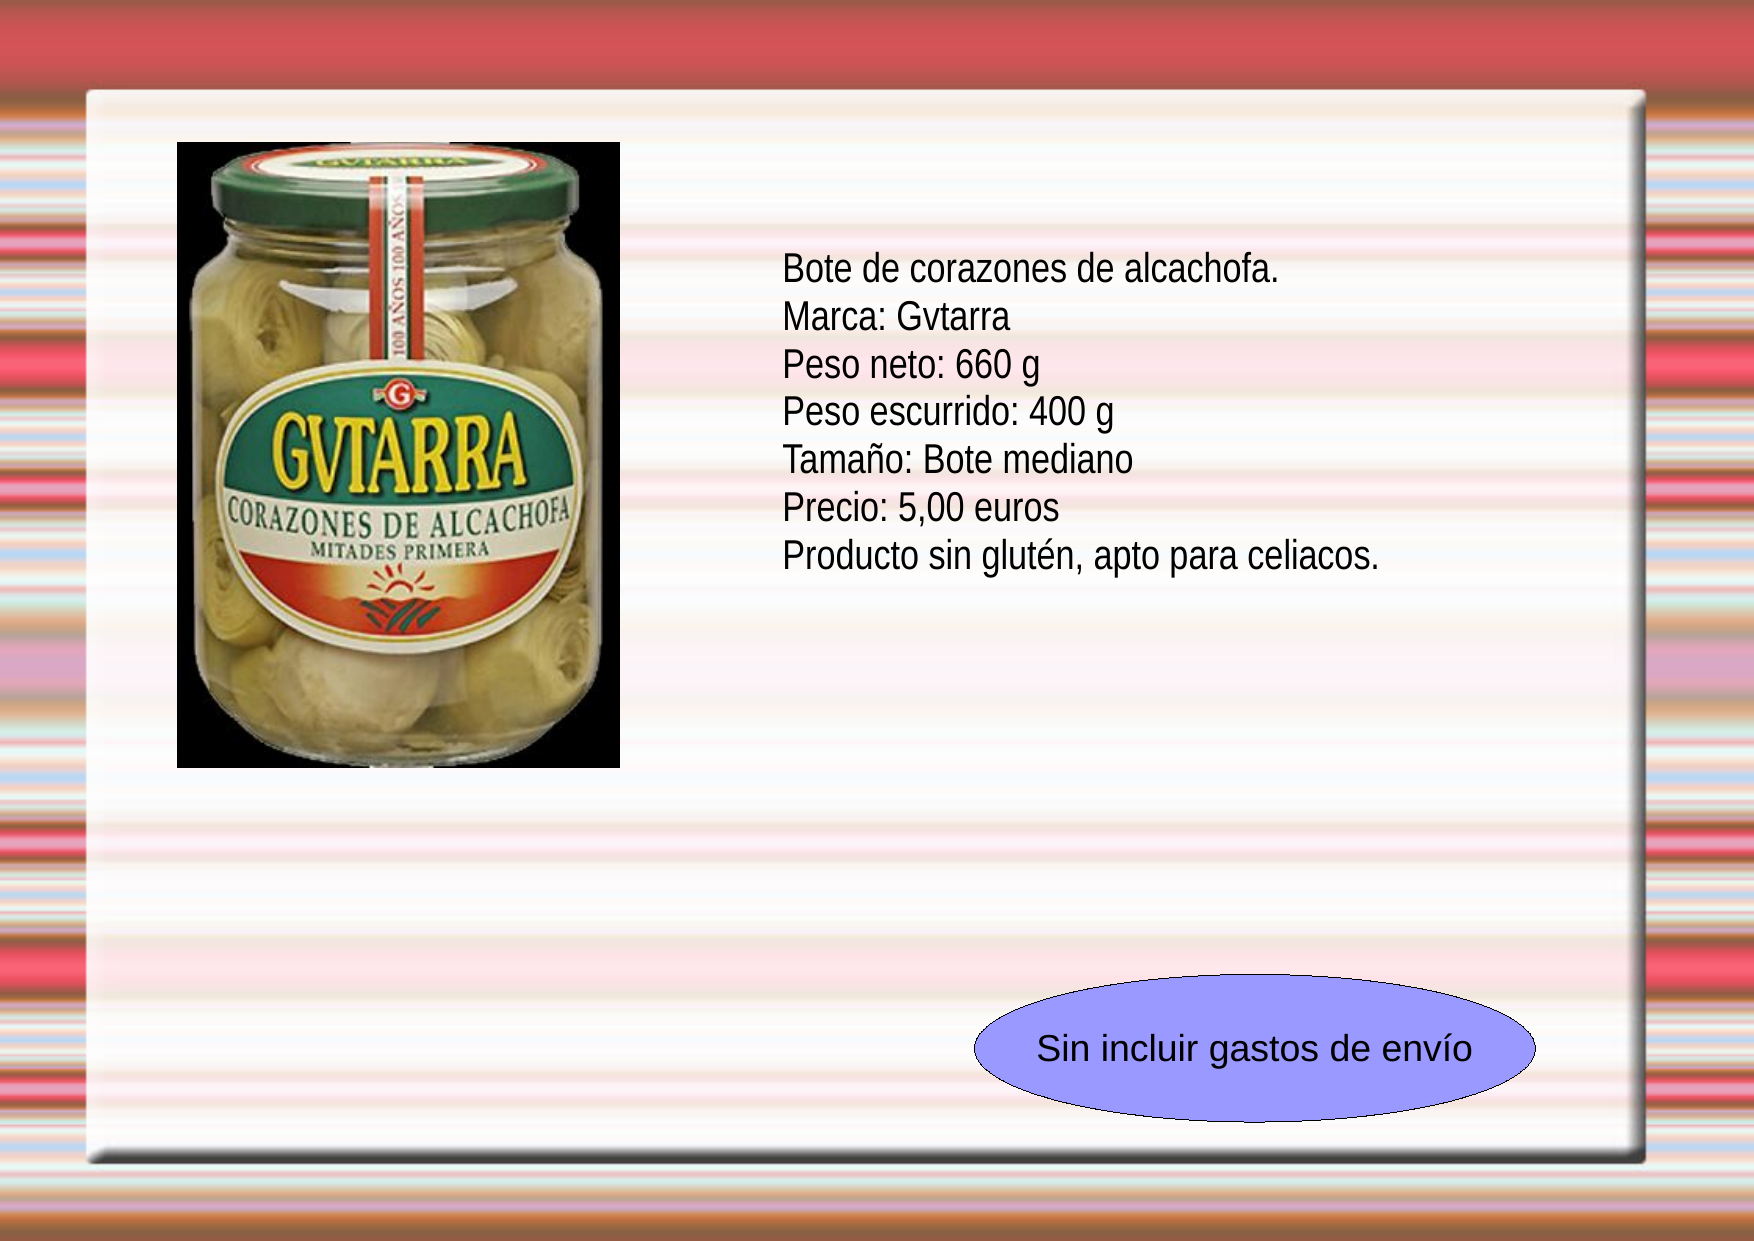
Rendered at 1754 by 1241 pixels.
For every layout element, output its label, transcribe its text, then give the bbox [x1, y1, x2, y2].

text_box Sin incluir gastos de envío [974, 974, 1536, 1123]
picture [0, 0, 1754, 1241]
text_box Bote de corazones de alcachofa. Marca: Gvtarra Peso neto: 660 g Peso escurrido: 400 g Tamaño: Bote mediano Precio: 5,00 euros Producto sin glutén, apto para celiacos. [767, 236, 1447, 582]
